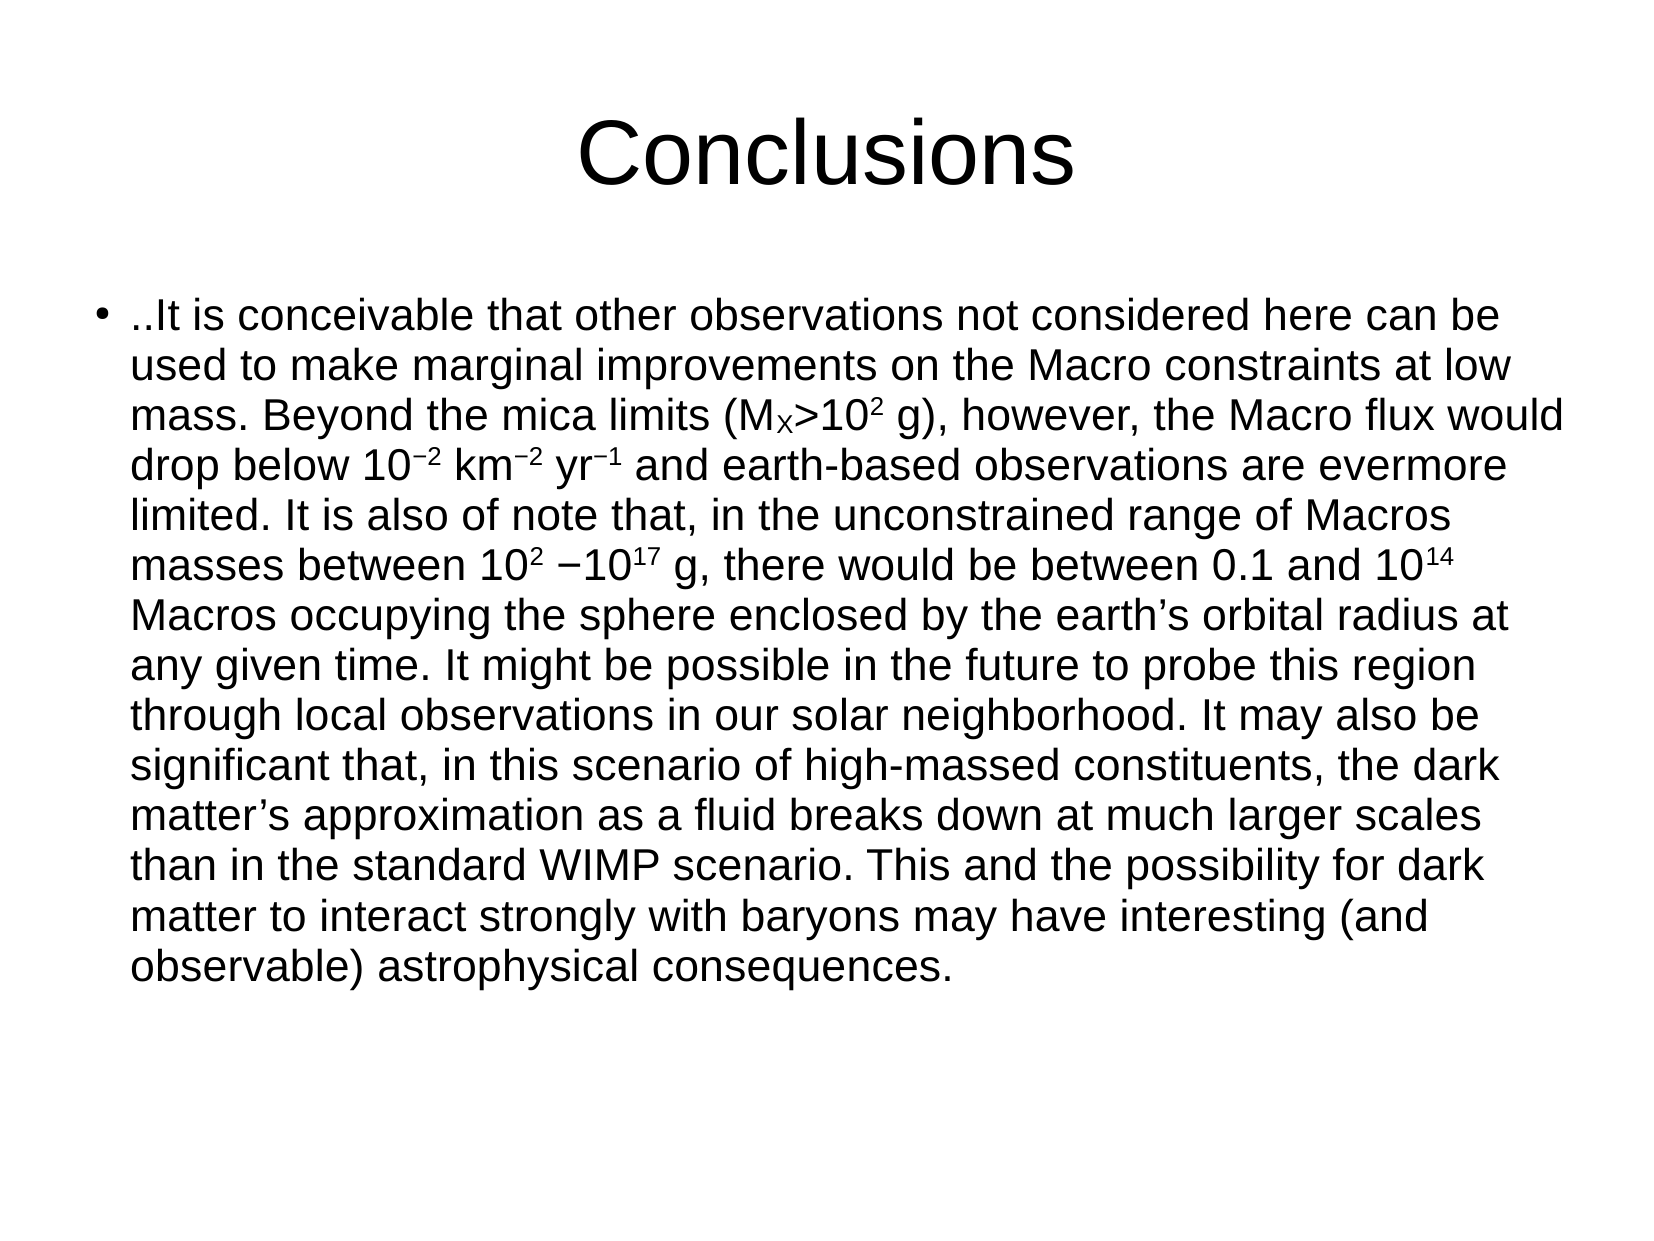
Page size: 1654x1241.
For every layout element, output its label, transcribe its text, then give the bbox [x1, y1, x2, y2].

list ..It is conceivable that other observations not considered here can be used to make marginal improvements on the Macro constraints at low mass. Beyond the mica limits (MX>102 g), however, the Macro flux would drop below 10−2 km−2 yr−1 and earth-based observations are evermore limited. It is also of note that, in the unconstrained range of Macros masses between 102 −1017 g, there would be between 0.1 and 1014 Macros occupying the sphere enclosed by the earth’s orbital radius at any given time. It might be possible in the future to probe this region through local observations in our solar neighborhood. It may also be significant that, in this scenario of high-massed constituents, the dark matter’s approximation as a fluid breaks down at much larger scales than in the standard WIMP scenario. This and the possibility for dark matter to interact strongly with baryons may have interesting (and observable) astrophysical consequences. [82, 290, 1571, 1010]
title Conclusions [82, 49, 1571, 257]
